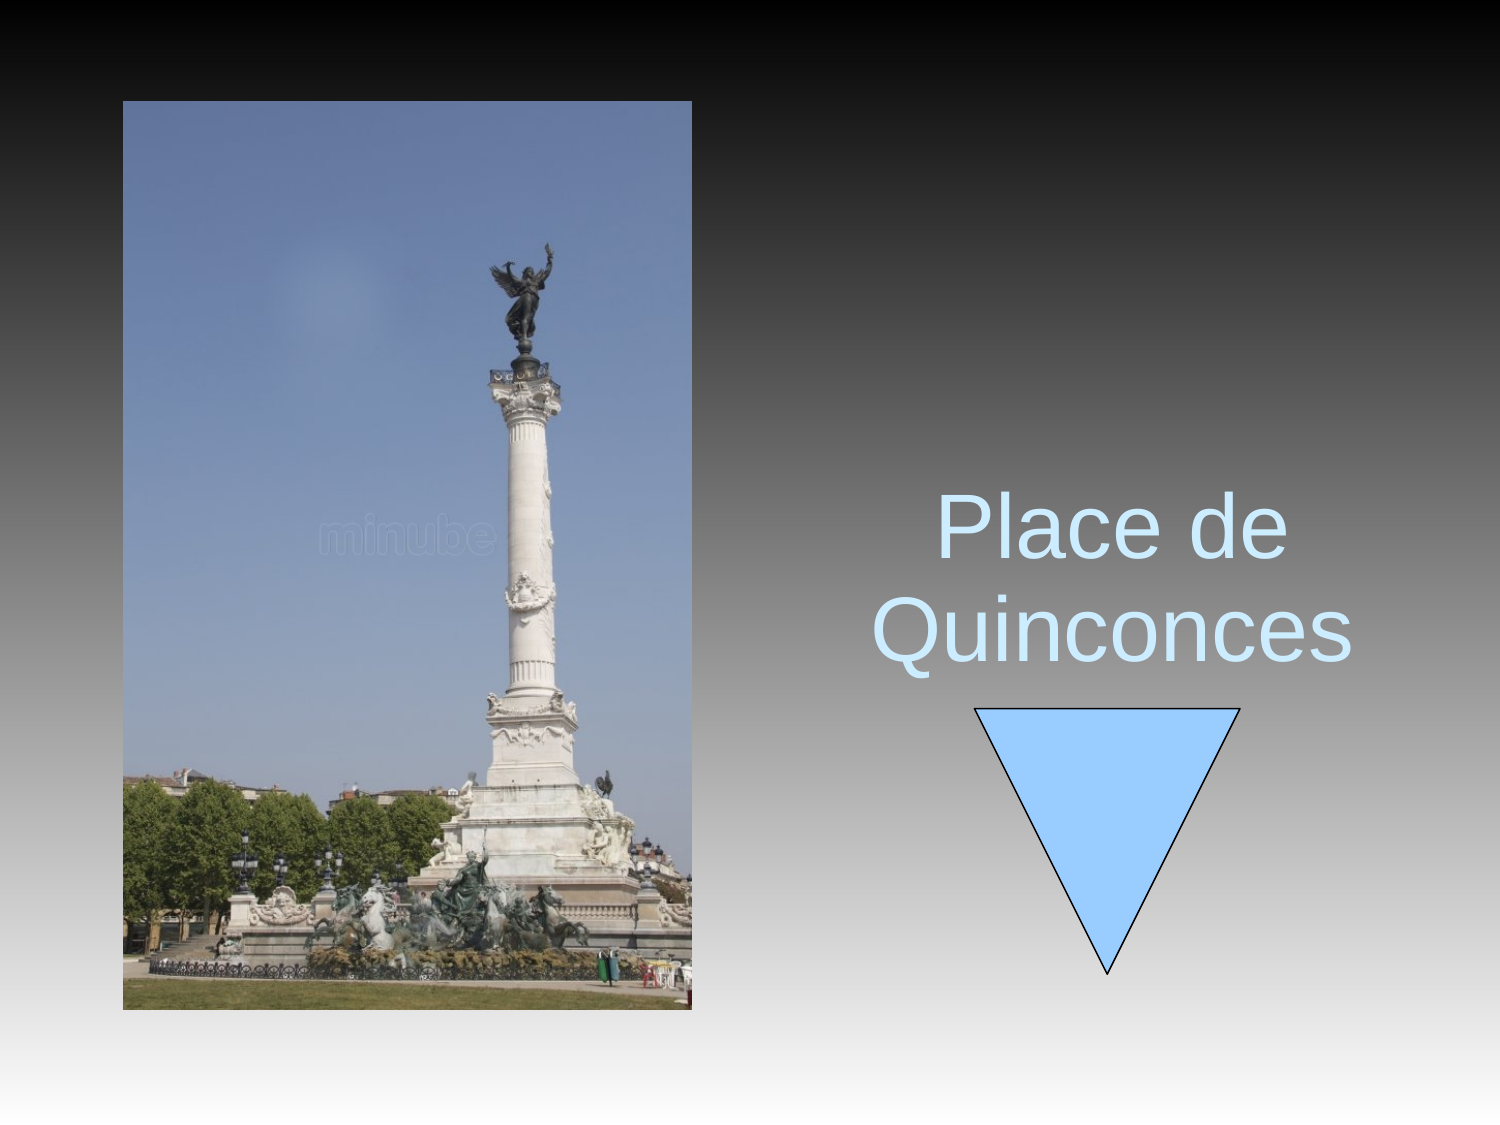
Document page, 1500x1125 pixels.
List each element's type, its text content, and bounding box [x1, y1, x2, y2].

text_box [974, 708, 1241, 975]
picture [123, 101, 692, 1010]
title Place de Quinconces [792, 147, 1434, 1009]
